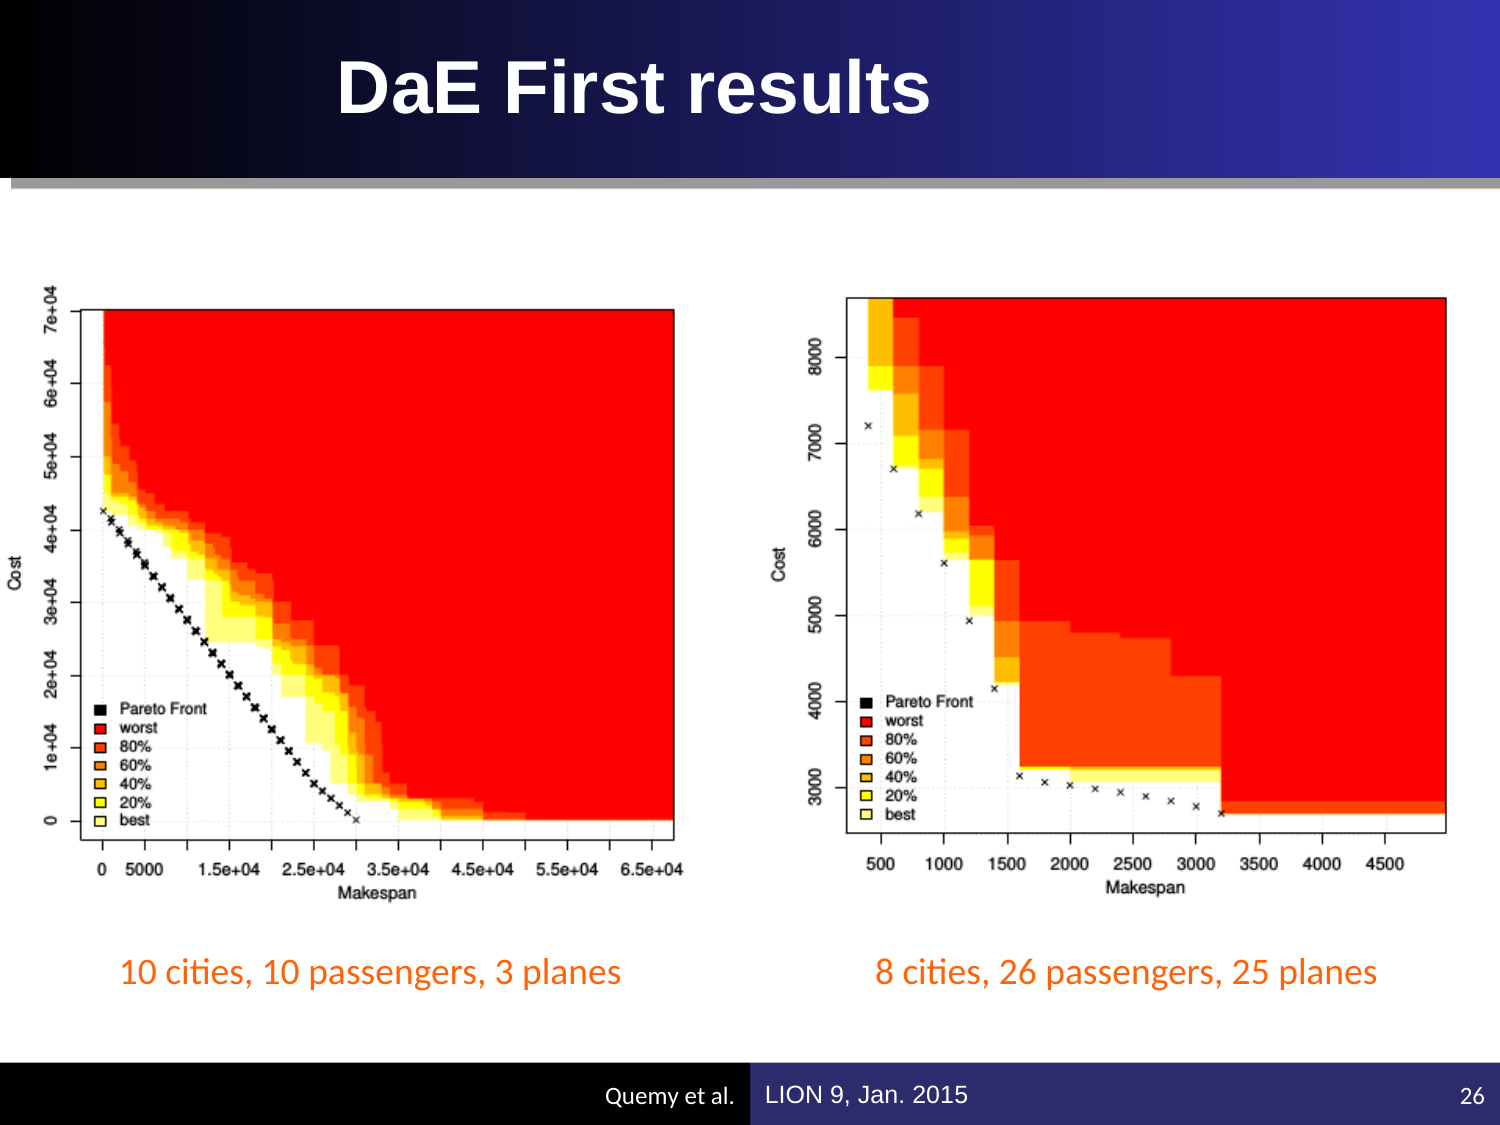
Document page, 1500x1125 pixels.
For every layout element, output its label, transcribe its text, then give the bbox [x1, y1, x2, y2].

text_box DaE First results [322, 31, 1214, 137]
list 8 cities, 26 passengers, 25 planes [732, 939, 1465, 1070]
list 10 cities, 10 passengers, 3 planes [0, 939, 709, 1070]
picture [2, 278, 689, 910]
picture [768, 285, 1458, 922]
